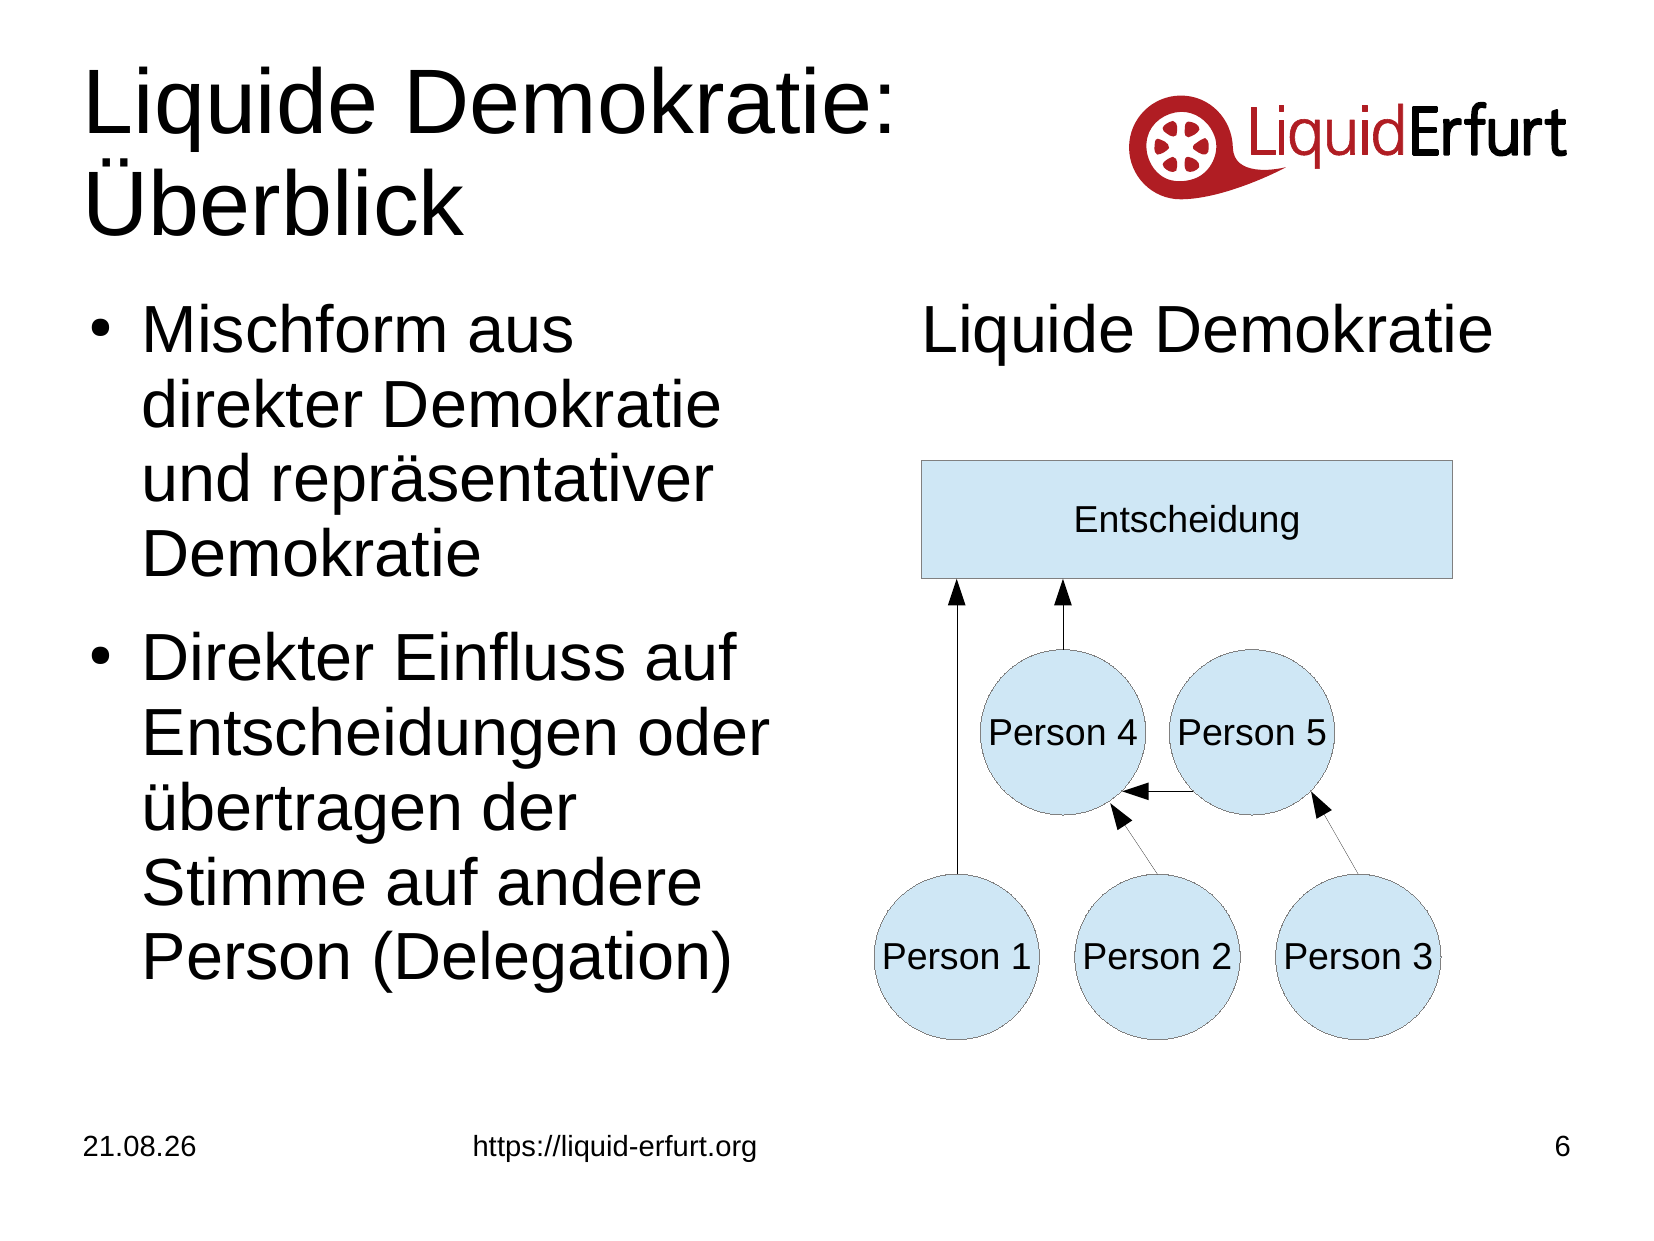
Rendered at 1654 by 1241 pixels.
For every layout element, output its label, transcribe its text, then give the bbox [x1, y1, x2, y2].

list Mischform aus direkter Demokratie und repräsentativer Demokratie Direkter Einfluss auf Entscheidungen oder übertragen der Stimme auf andere Person (Delegation) [70, 291, 815, 1111]
title Liquide Demokratie: Überblick [82, 49, 1571, 257]
list Liquide Demokratie [850, 291, 1595, 1111]
